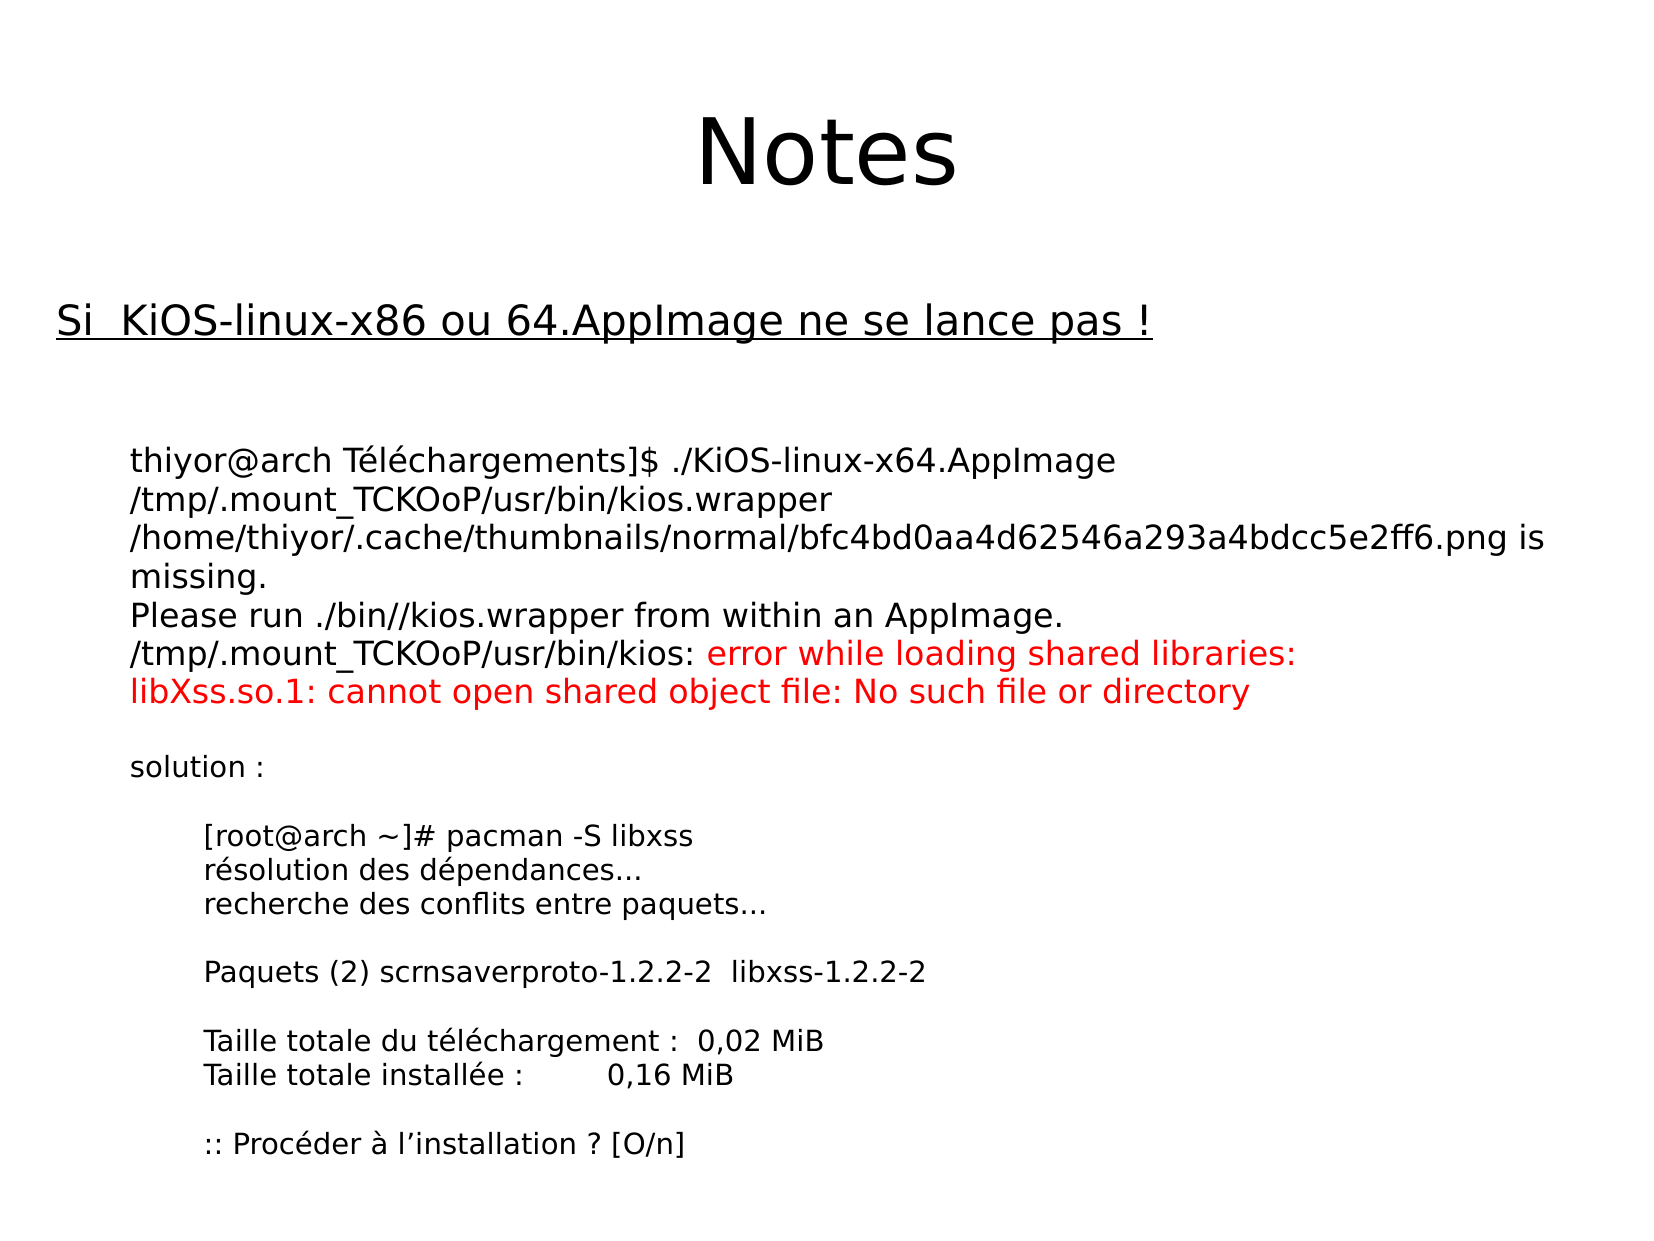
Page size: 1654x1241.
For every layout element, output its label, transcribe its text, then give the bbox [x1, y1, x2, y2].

title Notes [82, 49, 1571, 257]
text_box Si KiOS-linux-x86 ou 64.AppImage ne se lance pas ! thiyor@arch Téléchargements]$ ./KiOS-linux-x64.AppImage /tmp/.mount_TCKOoP/usr/bin/kios.wrapper /home/thiyor/.cache/thumbnails/normal/bfc4bd0aa4d62546a293a4bdcc5e2ff6.png is missing. Please run ./bin//kios.wrapper from within an AppImage. /tmp/.mount_TCKOoP/usr/bin/kios: error while loading shared libraries: libXss.so.1: cannot open shared object file: No such file or directory solution : [root@arch ~]# pacman -S libxss résolution des dépendances... recherche des conflits entre paquets... Paquets (2) scrnsaverproto-1.2.2-2 libxss-1.2.2-2 Taille totale du téléchargement : 0,02 MiB Taille totale installée : 0,16 MiB :: Procéder à l’installation ? [O/n] [41, 289, 1613, 1169]
